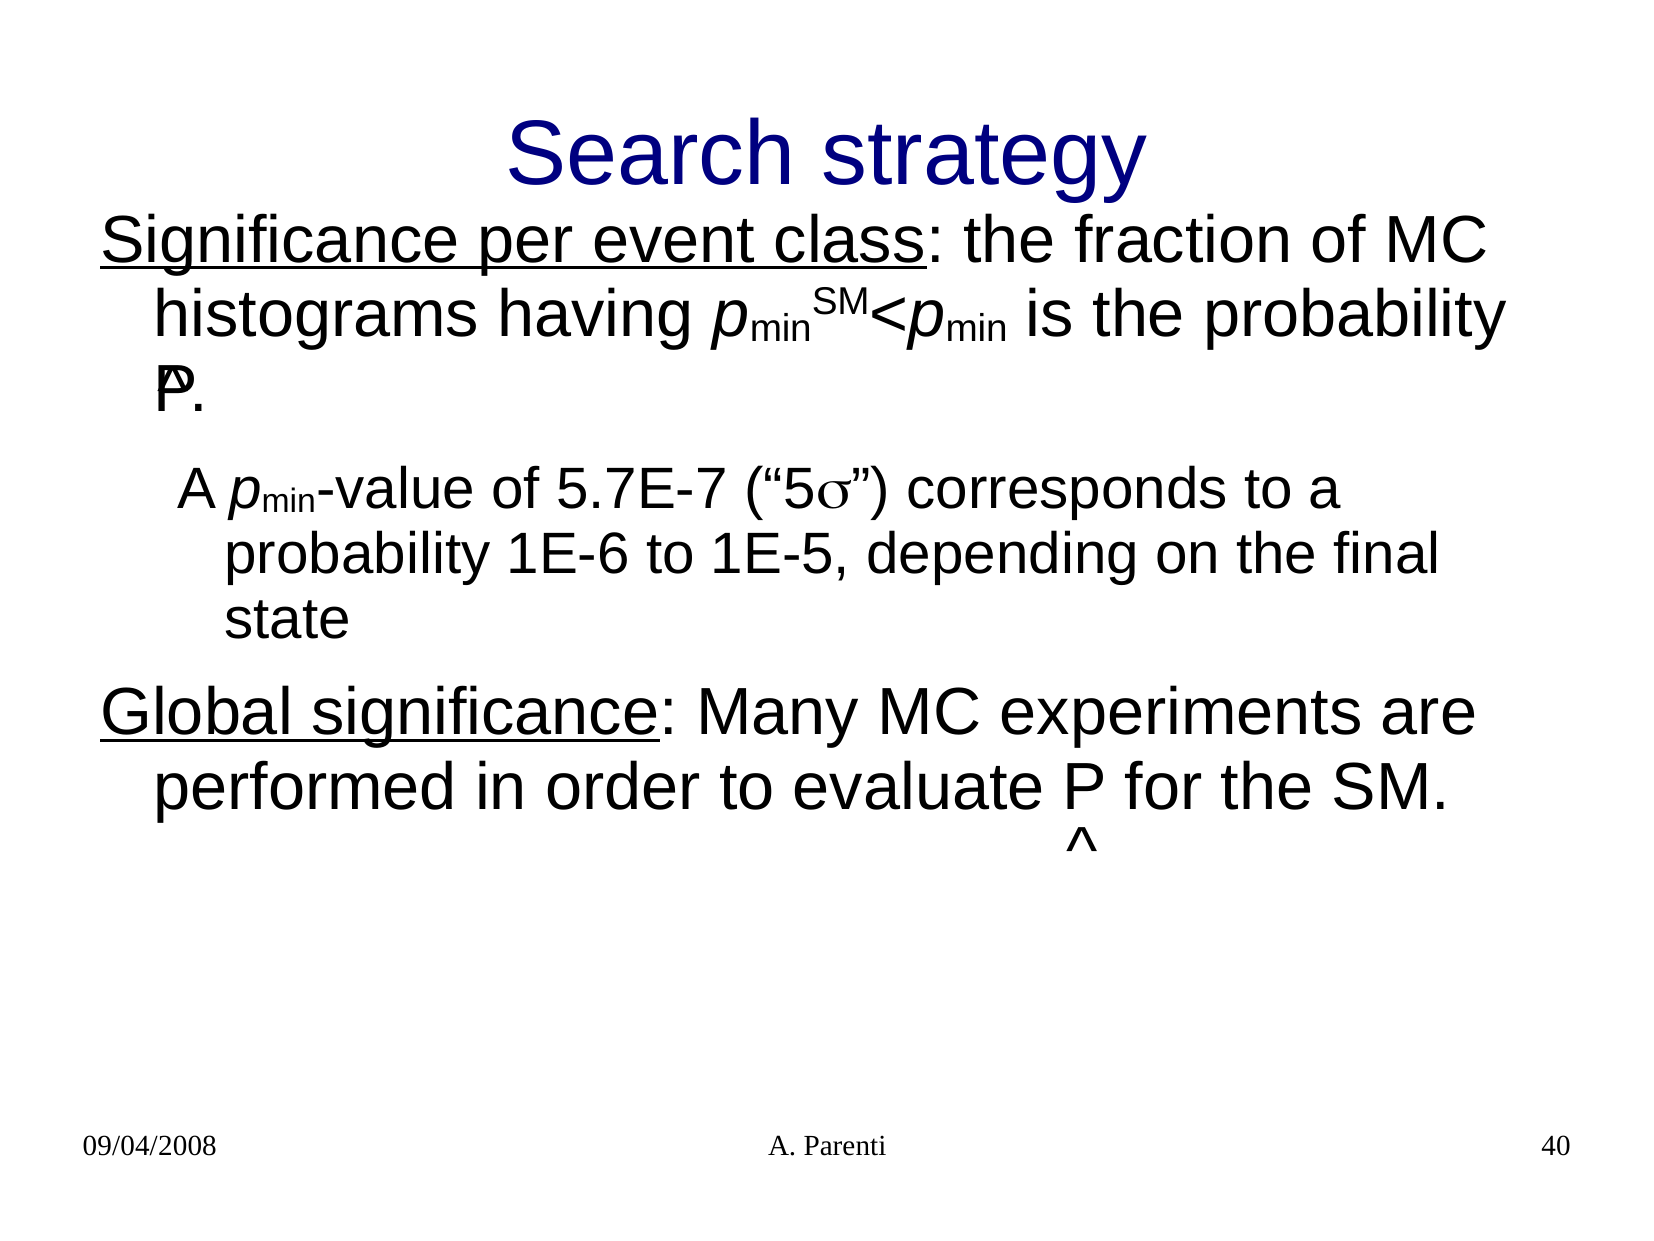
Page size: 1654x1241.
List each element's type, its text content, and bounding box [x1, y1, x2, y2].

text_box ^ [1052, 805, 1114, 904]
list Significance per event class: the fraction of MC histograms having pminSM<pmin is the probability P. A pmin-value of 5.7E-7 (“5s”) corresponds to a probability 1E-6 to 1E-5, depending on the final state Global significance: Many MC experiments are performed in order to evaluate P for the SM. [82, 201, 1571, 1006]
text_box ^ [142, 345, 204, 443]
title Search strategy [82, 49, 1571, 201]
